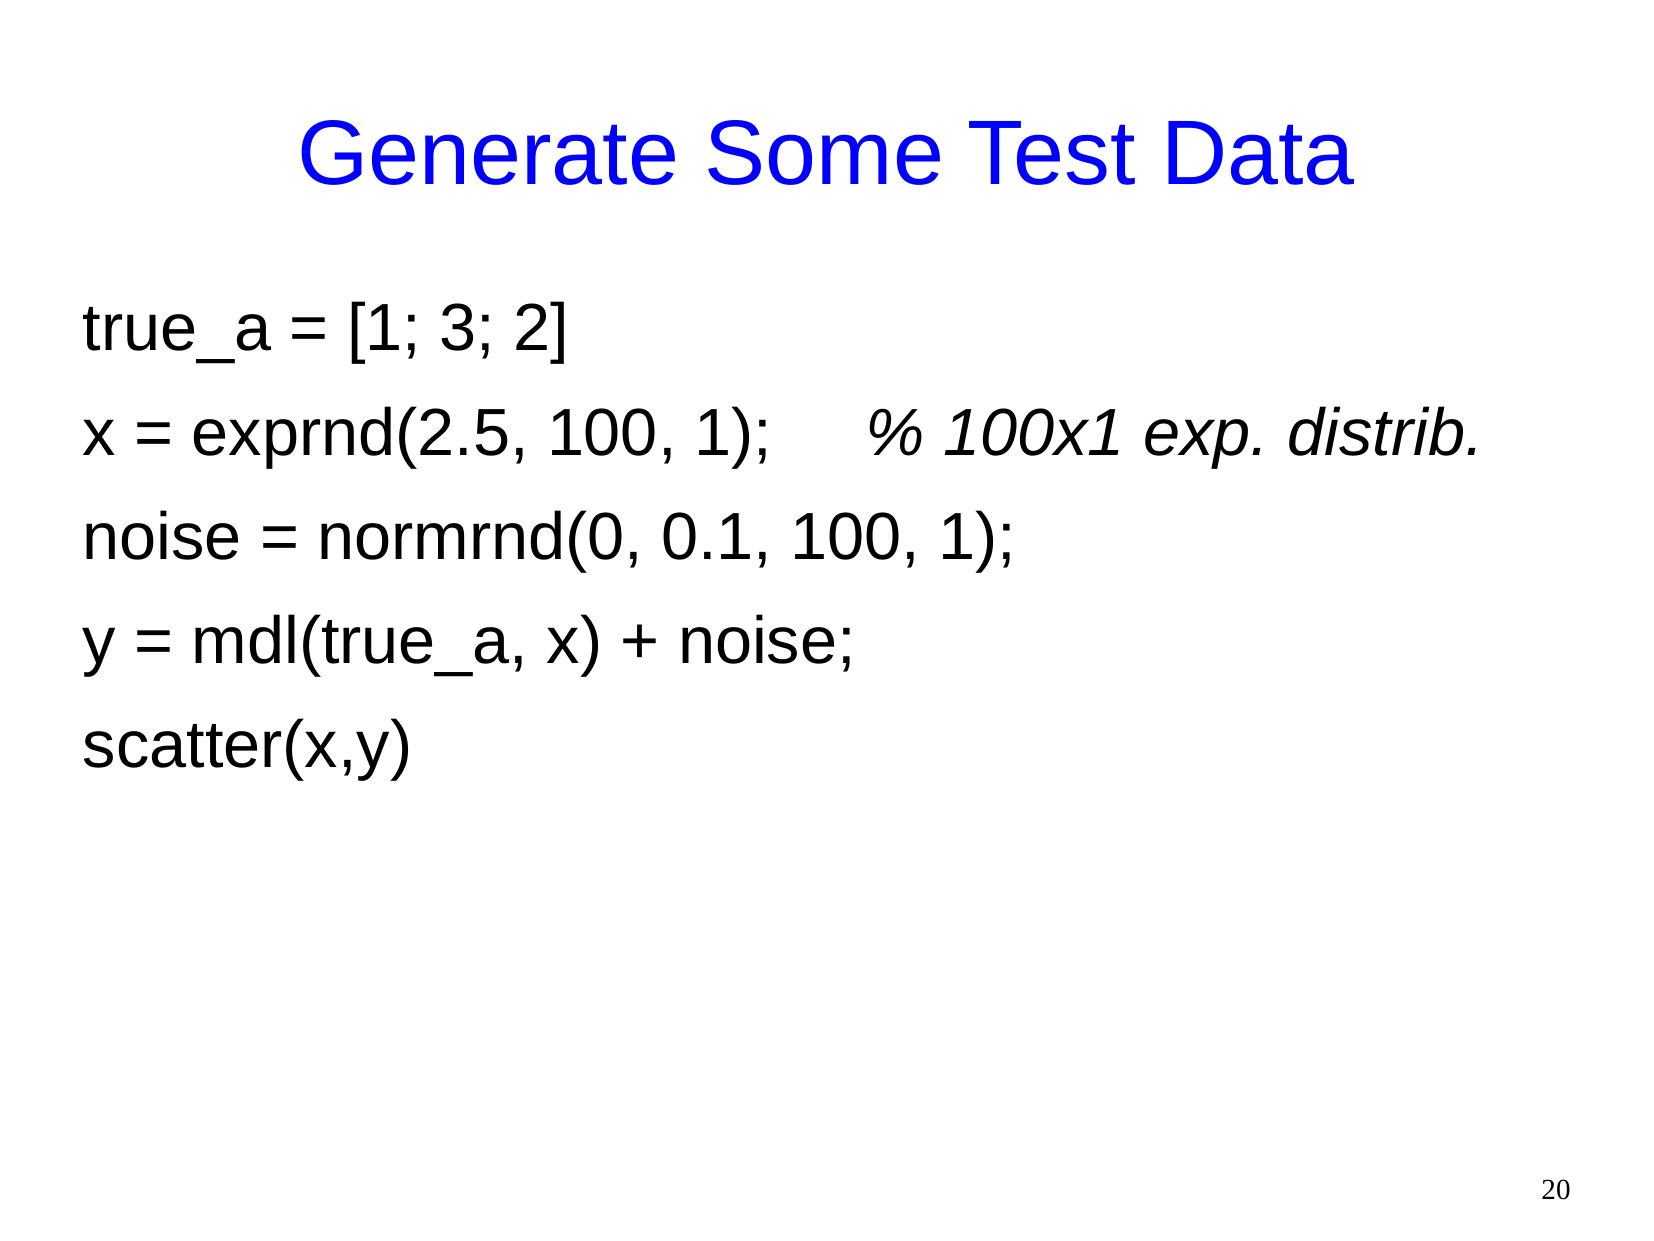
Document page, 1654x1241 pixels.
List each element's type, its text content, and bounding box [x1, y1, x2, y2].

title Generate Some Test Data [82, 56, 1571, 250]
list true_a = [1; 3; 2] x = exprnd(2.5, 100, 1); % 100x1 exp. distrib. noise = normrnd(0, 0.1, 100, 1); y = mdl(true_a, x) + noise; scatter(x,y) [82, 290, 1571, 1094]
